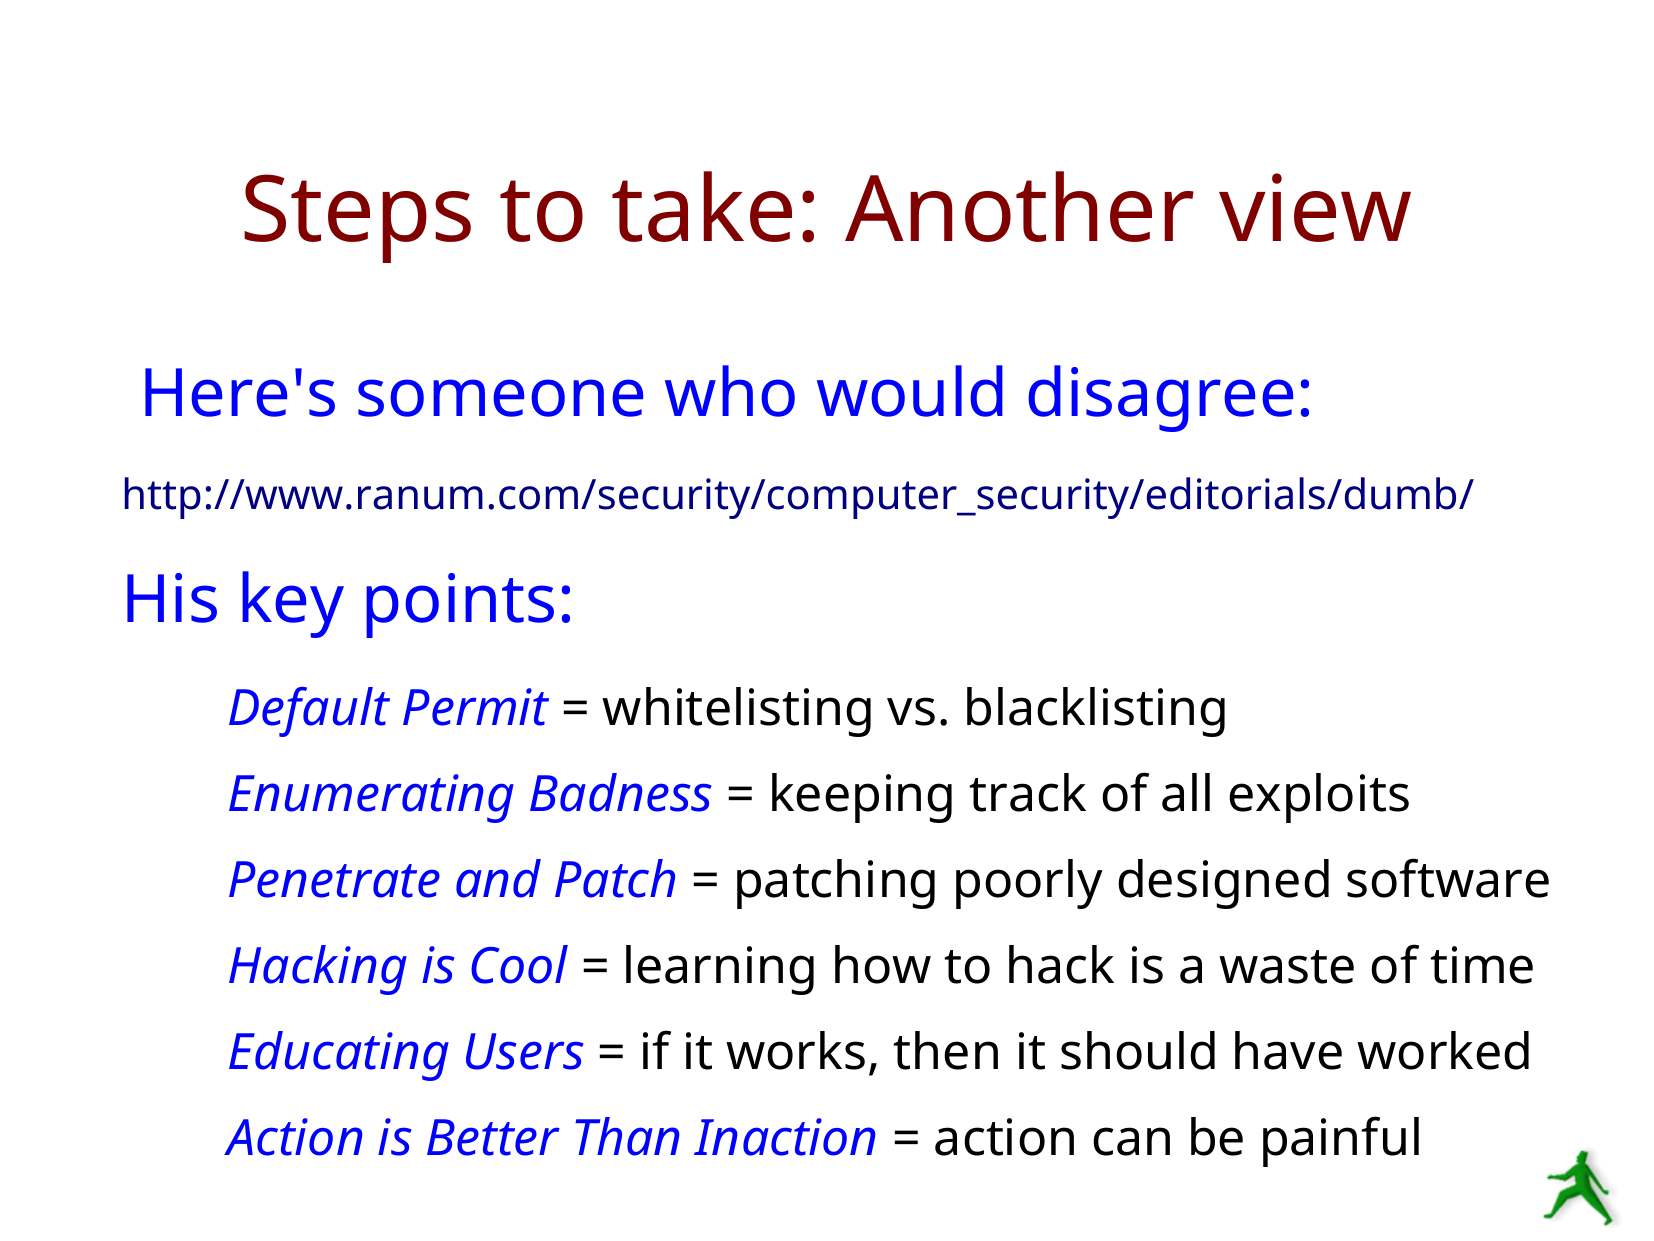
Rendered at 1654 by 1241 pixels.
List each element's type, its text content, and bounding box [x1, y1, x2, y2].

picture [1541, 1135, 1633, 1228]
list Here's someone who would disagree: http://www.ranum.com/security/computer_security/editorials/dumb/ His key points: Default Permit = whitelisting vs. blacklisting Enumerating Badness = keeping track of all exploits Penetrate and Patch = patching poorly designed software Hacking is Cool = learning how to hack is a waste of time Educating Users = if it works, then it should have worked Action is Better Than Inaction = action can be painful [121, 344, 1568, 1127]
title Steps to take: Another view [121, 102, 1533, 311]
